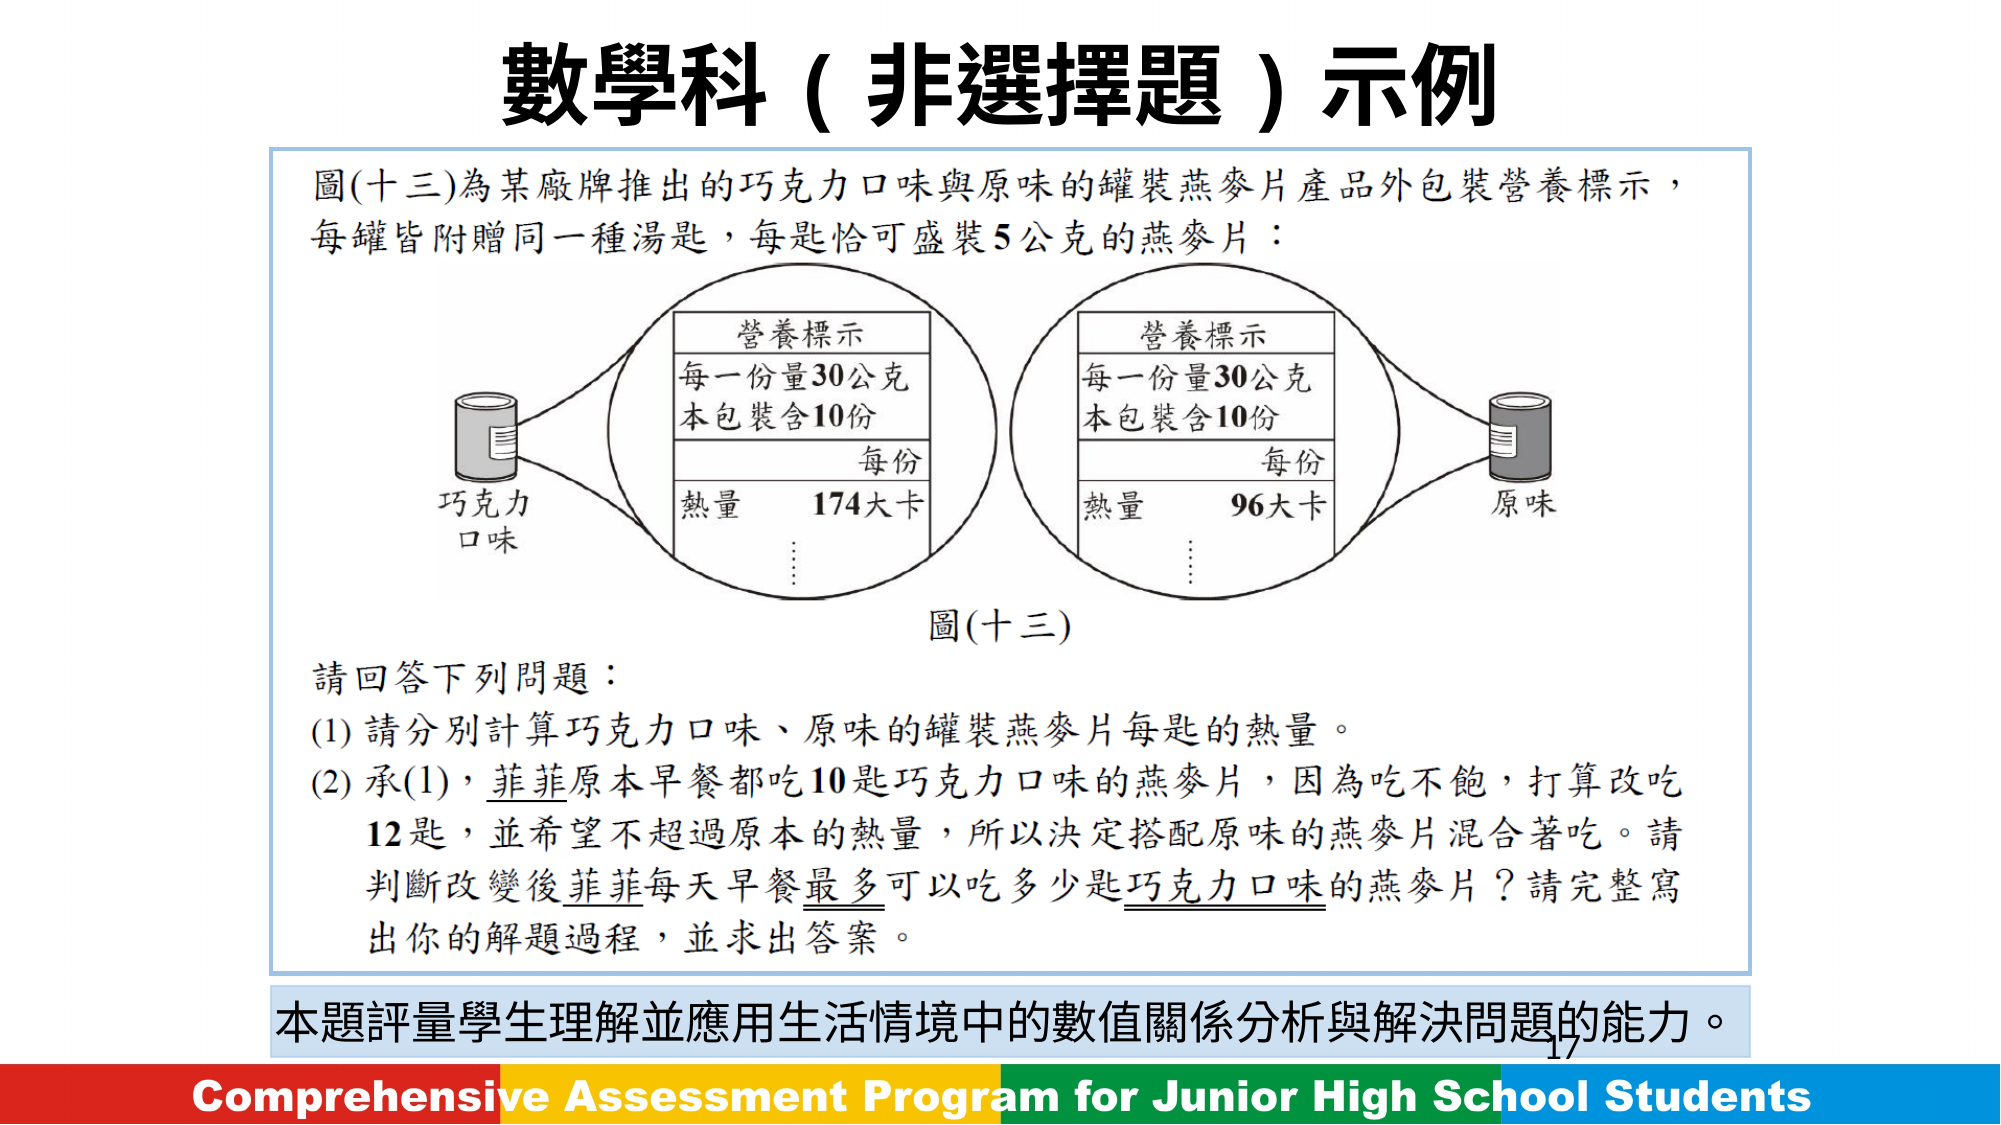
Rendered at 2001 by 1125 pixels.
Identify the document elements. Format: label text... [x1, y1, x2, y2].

title 數學科(非選擇題)示例 [324, 19, 1675, 147]
text_box 本題評量學生理解並應用生活情境中的數值關係分析與解決問題的能力。 [259, 985, 1750, 1057]
picture [303, 155, 1694, 970]
text_box 17 [1528, 1014, 1995, 1075]
